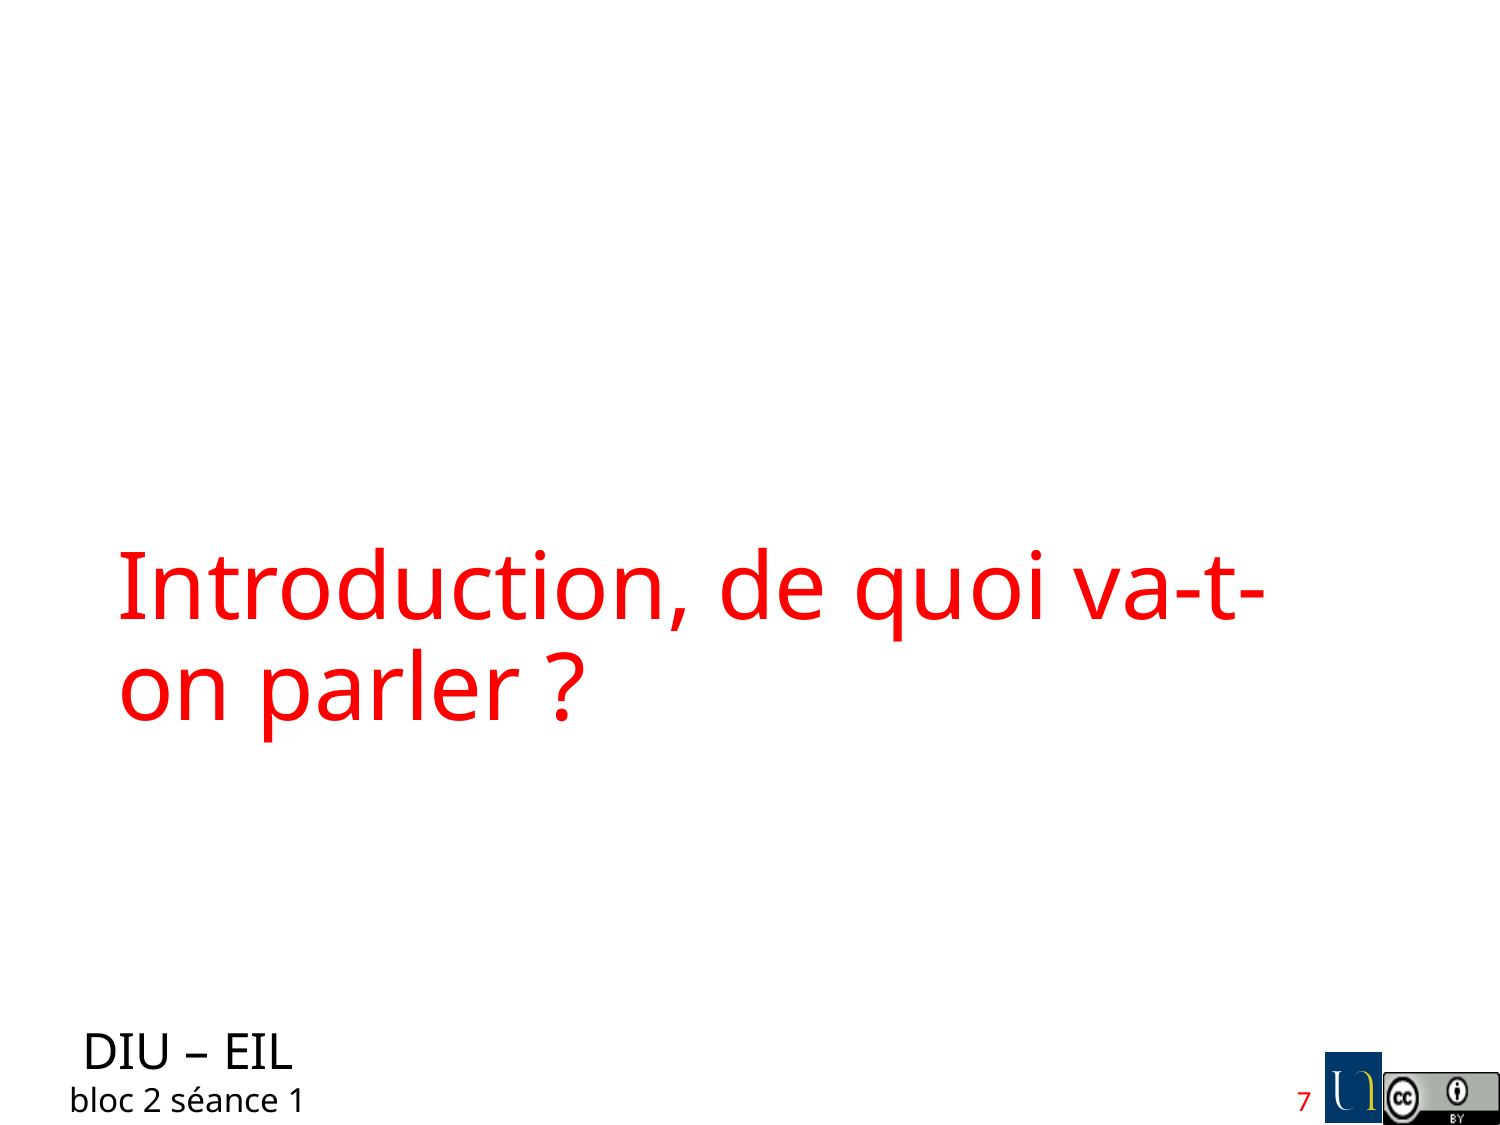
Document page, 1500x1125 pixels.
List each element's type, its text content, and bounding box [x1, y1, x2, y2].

slide_number <numéro> [1240, 1070, 1327, 1125]
picture [1325, 1052, 1382, 1123]
picture [1383, 1072, 1500, 1125]
title Introduction, de quoi va-t-on parler ? [102, 280, 1397, 749]
